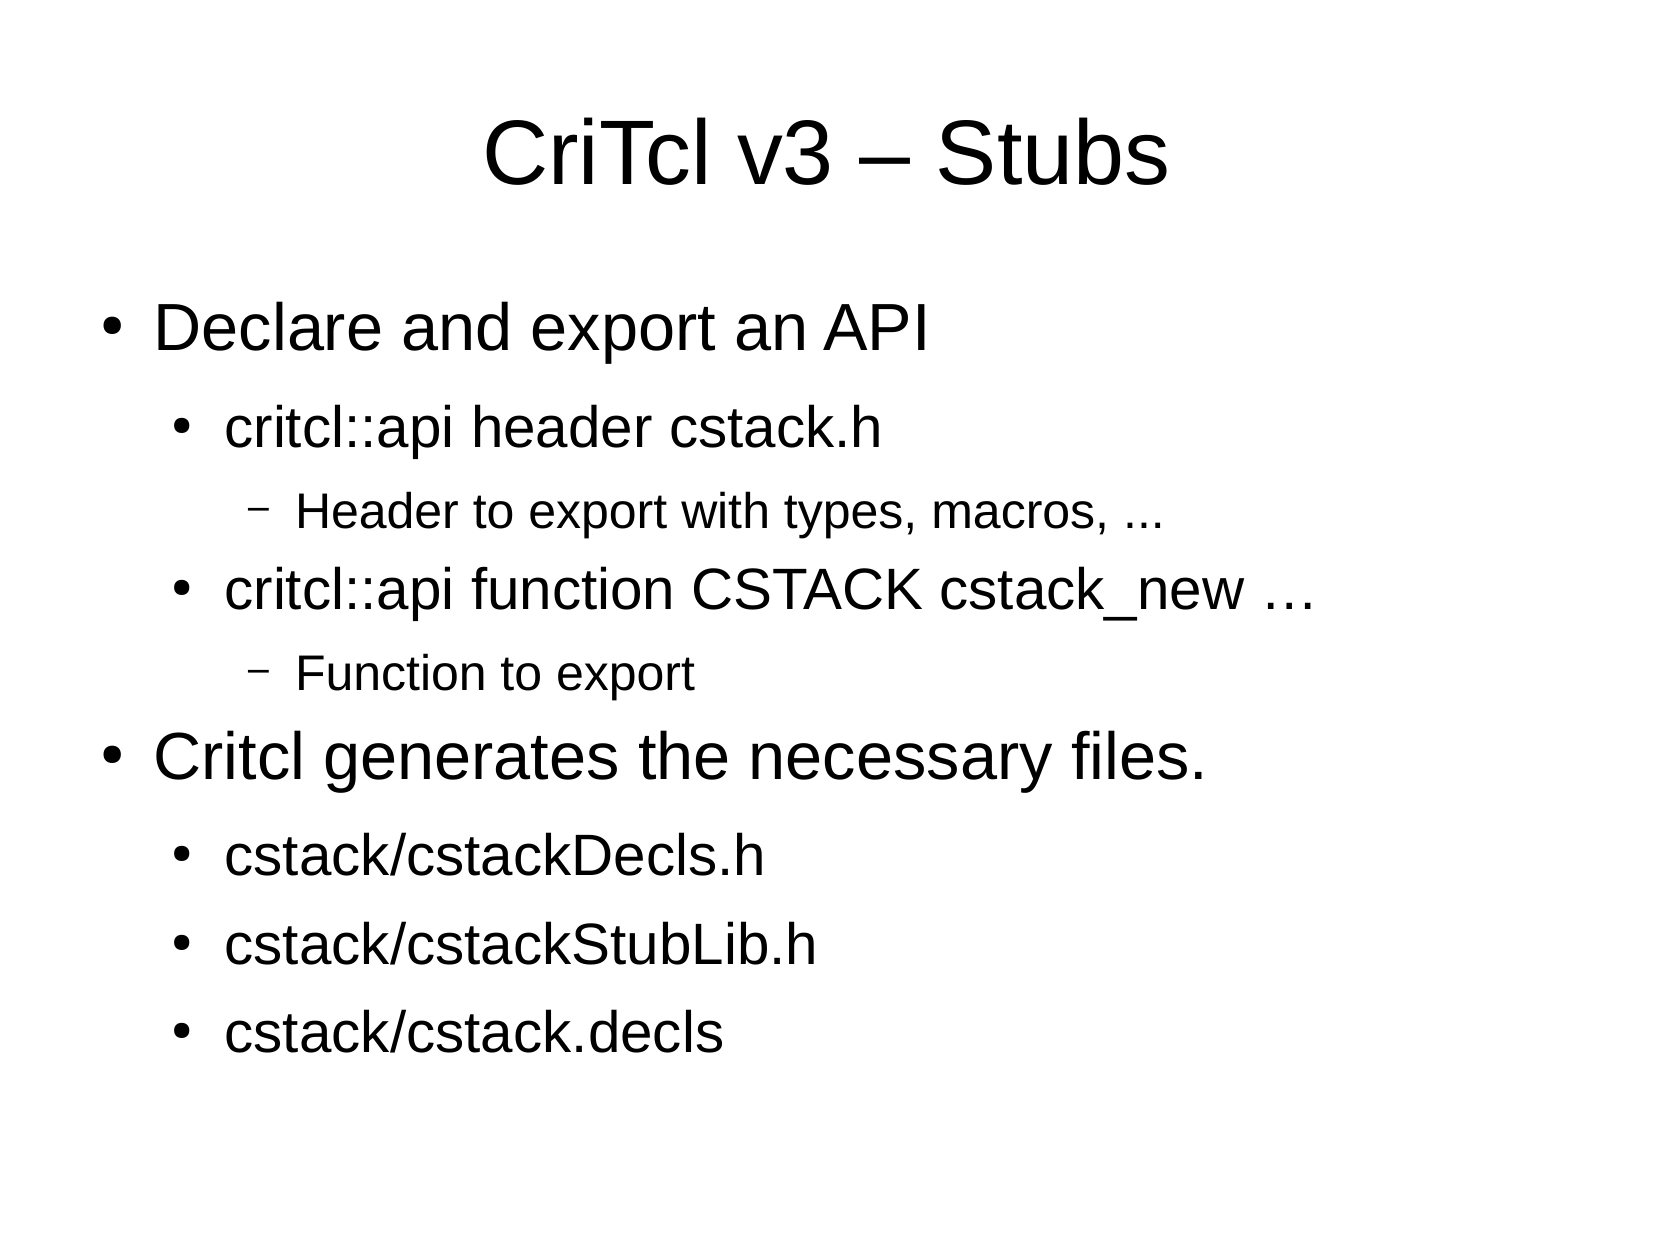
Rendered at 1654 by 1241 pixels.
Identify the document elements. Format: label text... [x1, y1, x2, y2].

list Declare and export an API critcl::api header cstack.h Header to export with types, macros, ... critcl::api function CSTACK cstack_new … Function to export Critcl generates the necessary files. cstack/cstackDecls.h cstack/cstackStubLib.h cstack/cstack.decls [82, 290, 1571, 1094]
title CriTcl v3 – Stubs [82, 56, 1571, 250]
